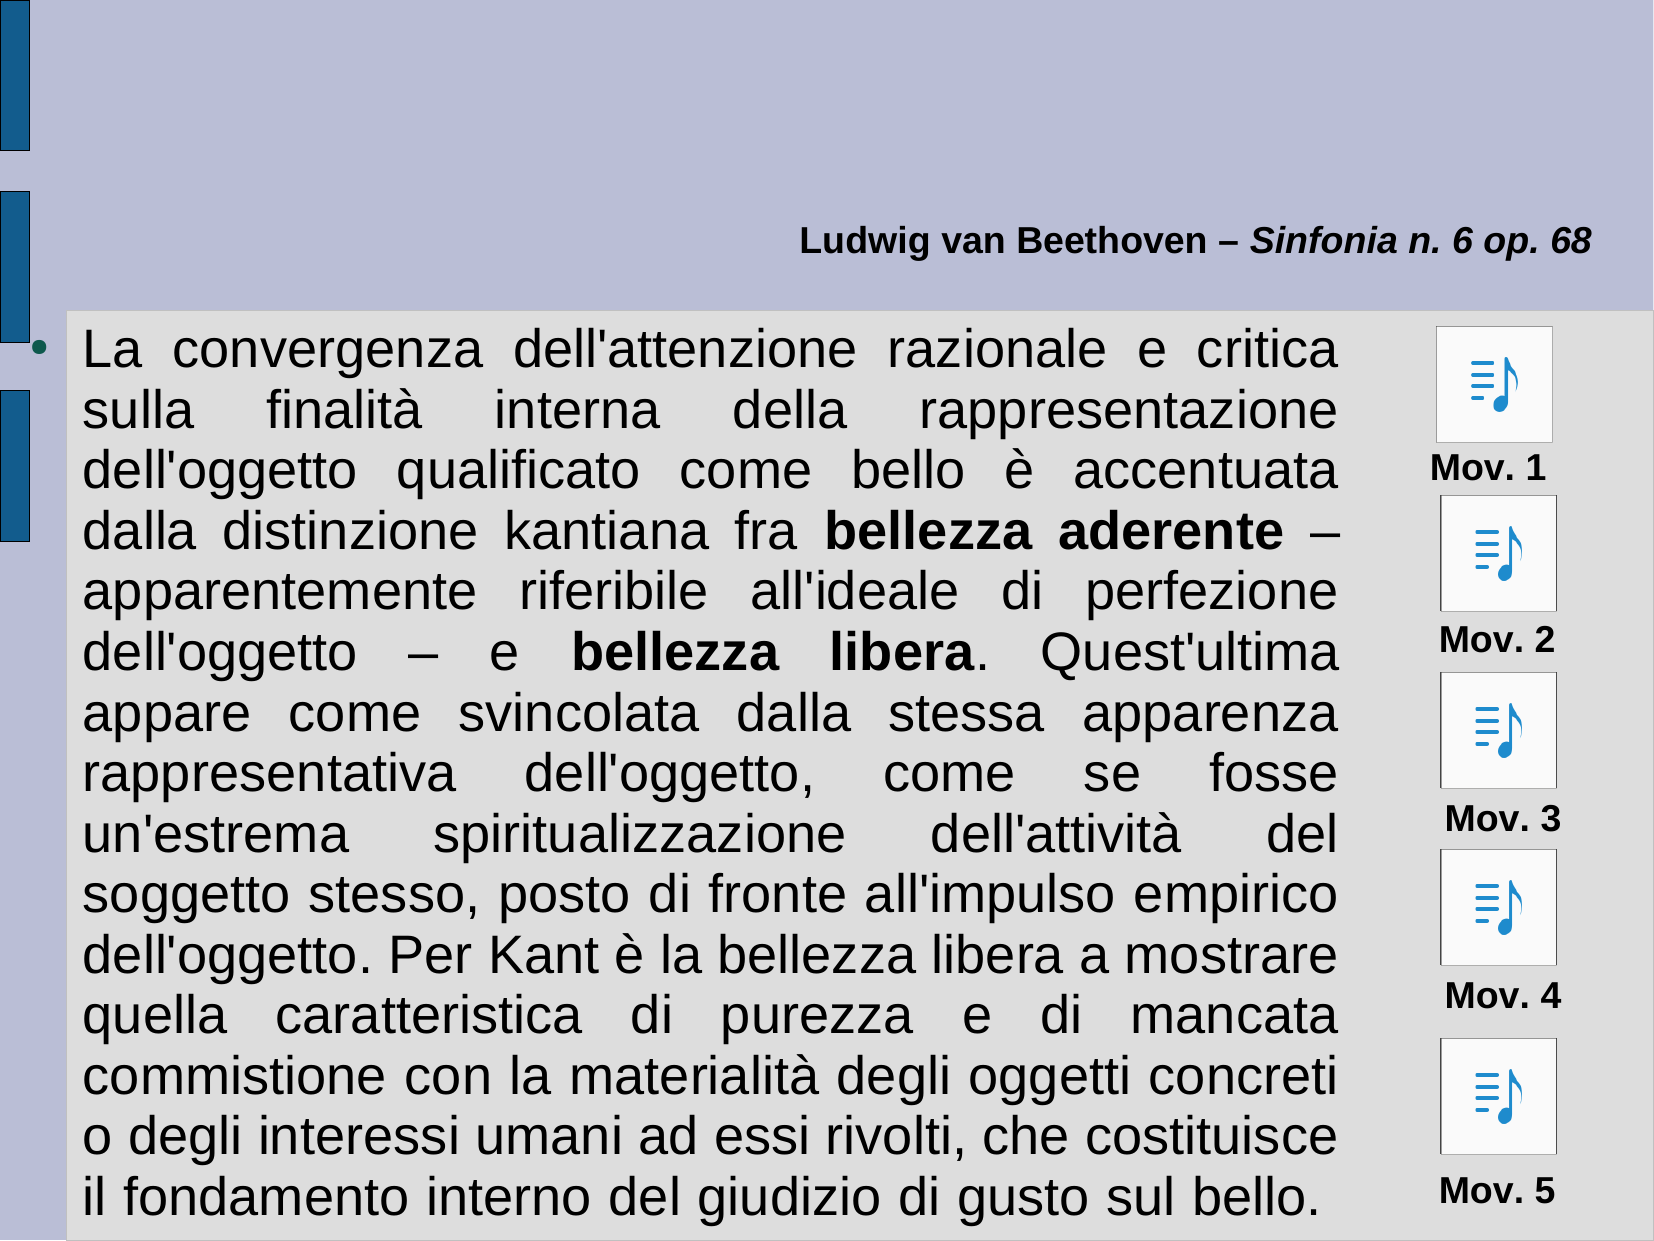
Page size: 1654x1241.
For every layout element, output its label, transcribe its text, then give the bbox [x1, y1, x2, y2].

text_box Mov. 2 [1381, 618, 1613, 662]
text_box Mov. 3 [1399, 797, 1607, 841]
text_box [1439, 493, 1558, 612]
list La convergenza dell'attenzione razionale e critica sulla finalità interna della rappresentazione dell'oggetto qualificato come bello è accentuata dalla distinzione kantiana fra bellezza aderente – apparentemente riferibile all'ideale di perfezione dell'oggetto – e bellezza libera. Quest'ultima appare come svincolata dalla stessa apparenza rappresentativa dell'oggetto, come se fosse un'estrema spiritualizzazione dell'attività del soggetto stesso, posto di fronte all'impulso empirico dell'oggetto. Per Kant è la bellezza libera a mostrare quella caratteristica di purezza e di mancata commistione con la materialità degli oggetti concreti o degli interessi umani ad essi rivolti, che costituisce il fondamento interno del giudizio di gusto sul bello. [11, 318, 1341, 1231]
title [121, 91, 1534, 299]
text_box [1439, 1037, 1558, 1156]
text_box [1439, 671, 1558, 790]
text_box Mov. 4 [1399, 974, 1607, 1018]
text_box [1439, 848, 1558, 967]
text_box [1435, 324, 1554, 443]
text_box Mov. 1 [1399, 446, 1577, 491]
text_box Mov. 5 [1393, 1169, 1601, 1213]
text_box Ludwig van Beethoven – Sinfonia n. 6 op. 68 [767, 177, 1625, 266]
